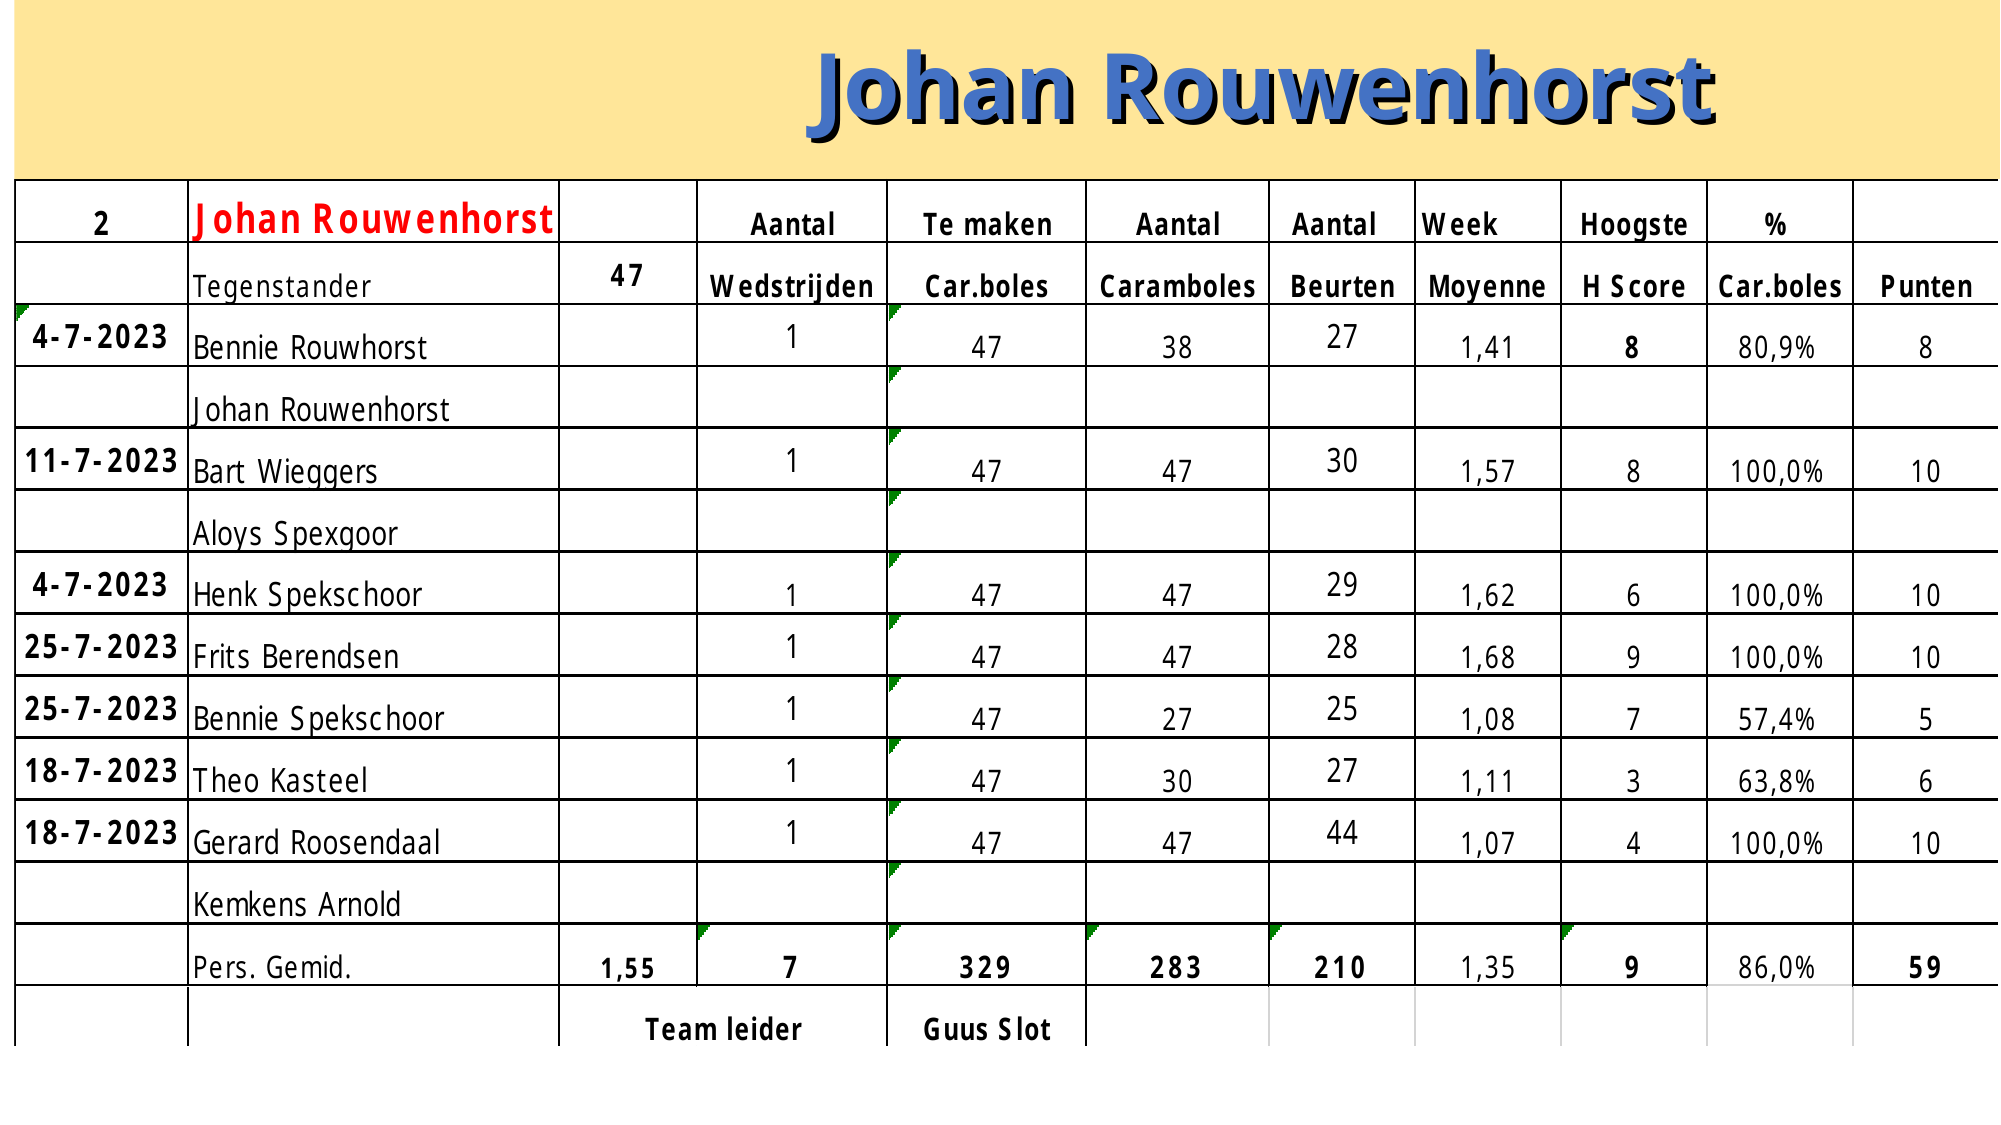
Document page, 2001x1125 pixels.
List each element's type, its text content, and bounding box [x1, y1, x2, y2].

picture [14, 178, 2000, 1049]
title Johan Rouwenhorst [14, 0, 2000, 178]
